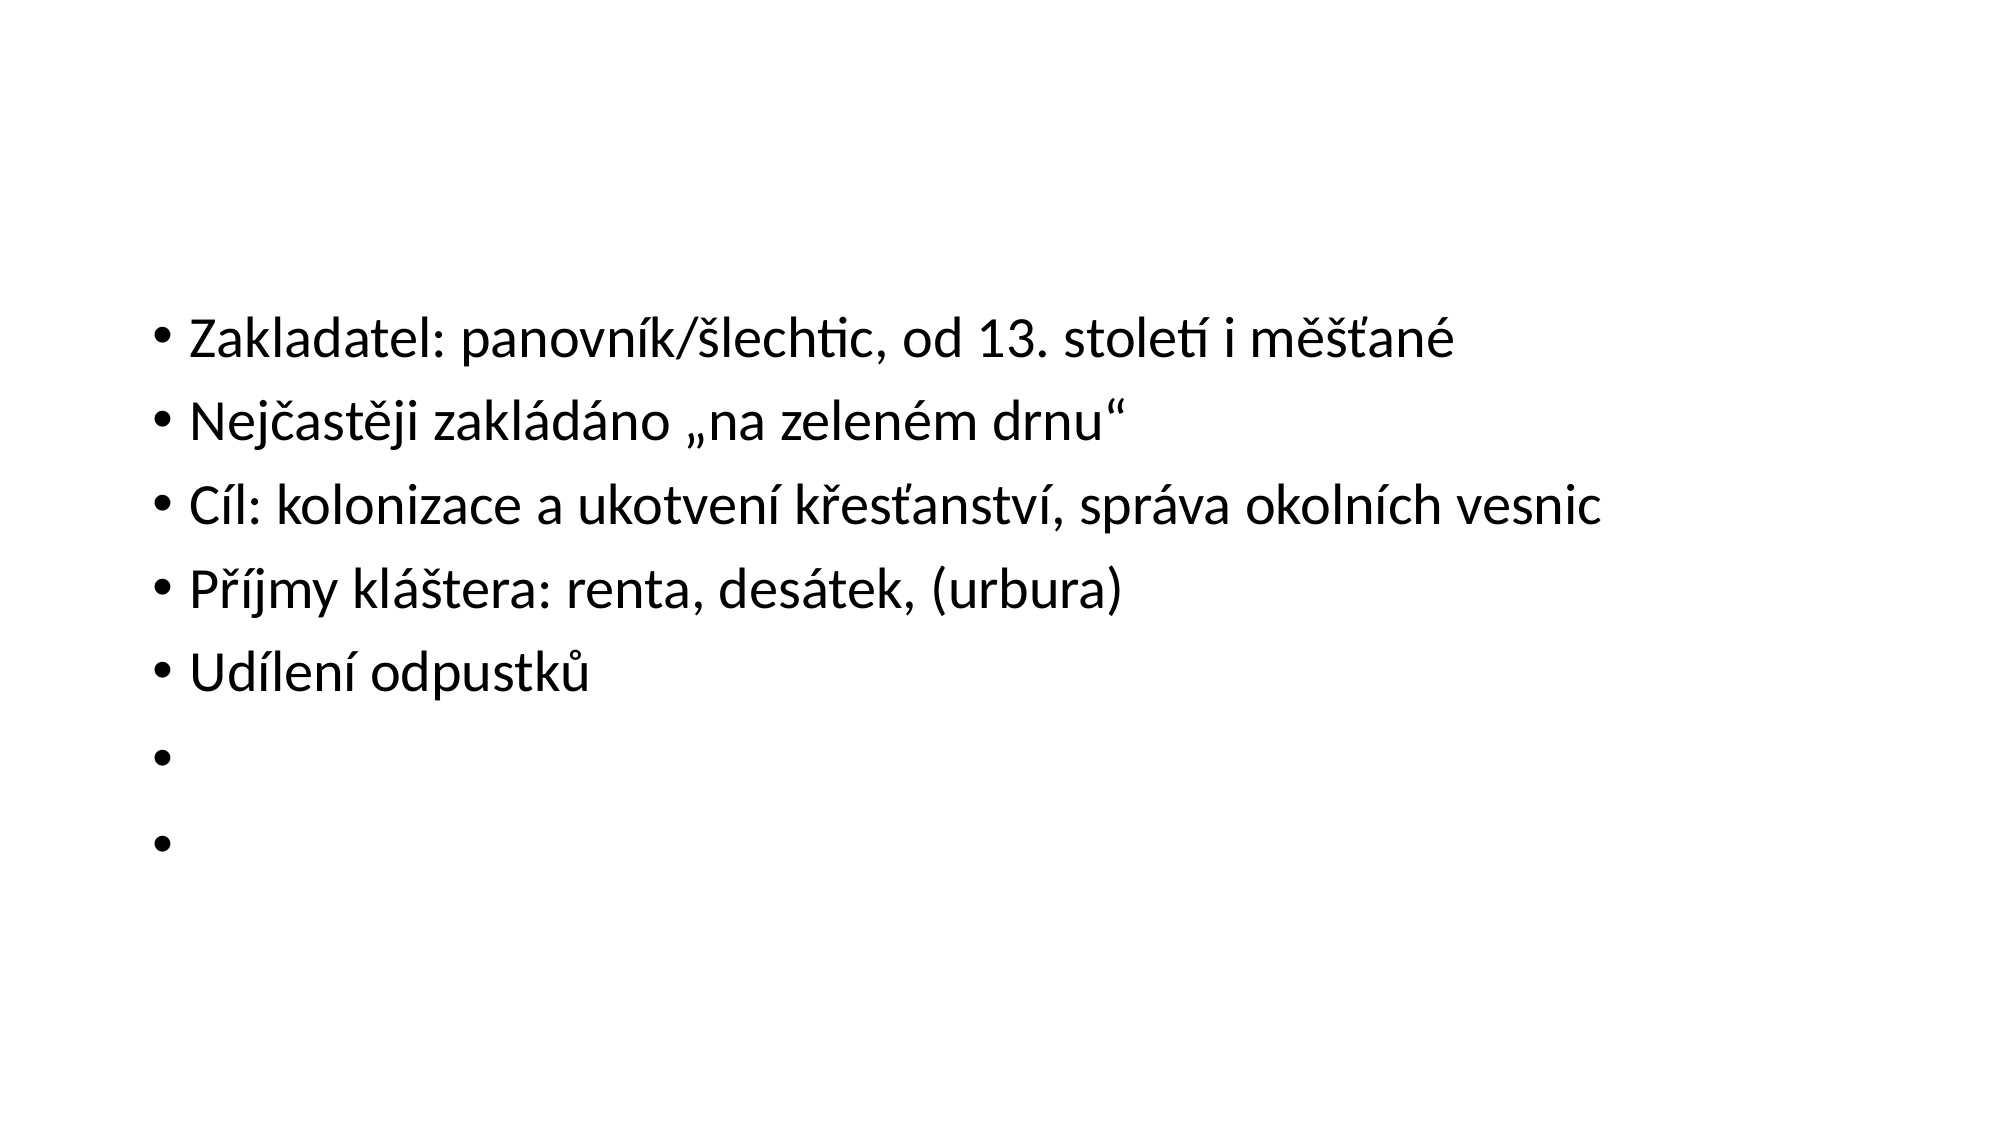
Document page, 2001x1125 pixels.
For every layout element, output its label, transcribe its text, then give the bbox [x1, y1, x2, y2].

list Zakladatel: panovník/šlechtic, od 13. století i měšťané Nejčastěji zakládáno „na zeleném drnu“ Cíl: kolonizace a ukotvení křesťanství, správa okolních vesnic Příjmy kláštera: renta, desátek, (urbura) Udílení odpustků [137, 299, 1863, 1014]
